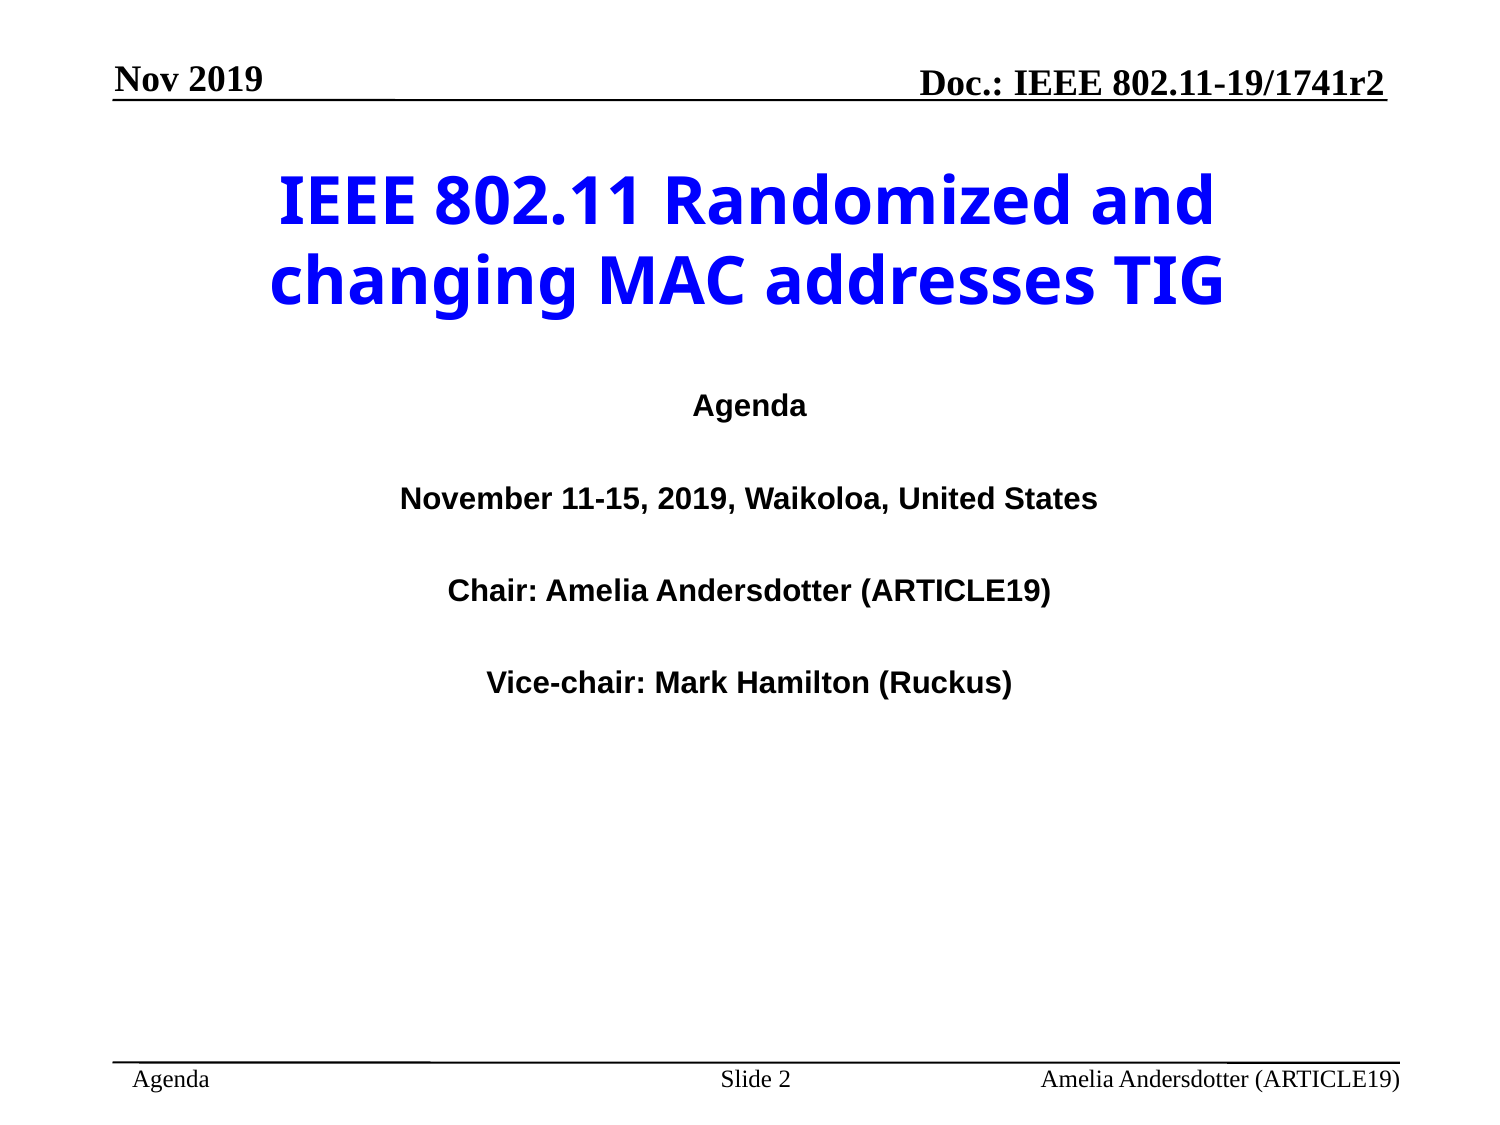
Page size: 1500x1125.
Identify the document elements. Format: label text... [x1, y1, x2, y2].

text_box Amelia Andersdotter (ARTICLE19) [878, 1062, 1401, 1092]
text_box Slide <number> [712, 1062, 799, 1122]
text_box IEEE 802.11 Randomized and changing MAC addresses TIG [111, 150, 1386, 325]
text_box Nov 2019 [114, 54, 422, 99]
text_box Agenda November 11-15, 2019, Waikoloa, United States Chair: Amelia Andersdotter (ARTICLE19) Vice-chair: Mark Hamilton (Ruckus) [112, 324, 1387, 1000]
